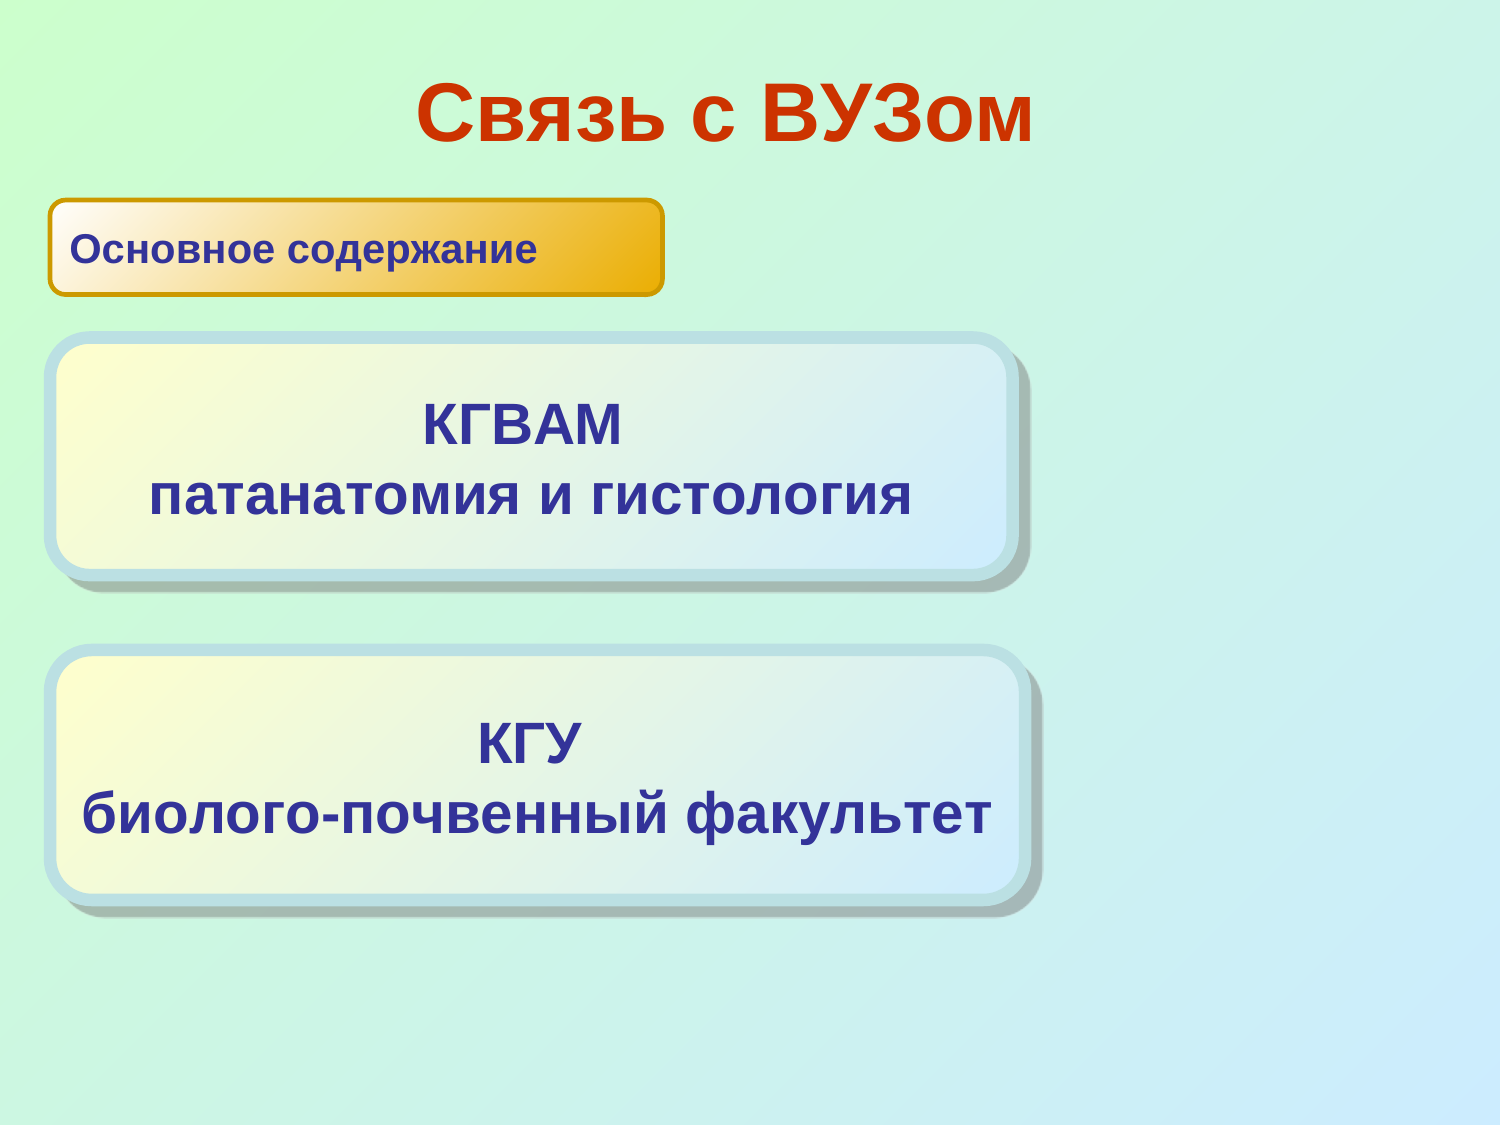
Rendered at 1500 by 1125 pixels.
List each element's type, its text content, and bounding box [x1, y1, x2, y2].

text_box КГУ биолого-почвенный факультет [50, 649, 1026, 901]
text_box Основное содержание [49, 200, 663, 295]
text_box Связь с ВУЗом [400, 50, 1052, 166]
text_box КГВАМ патанатомия и гистология [50, 337, 1013, 576]
